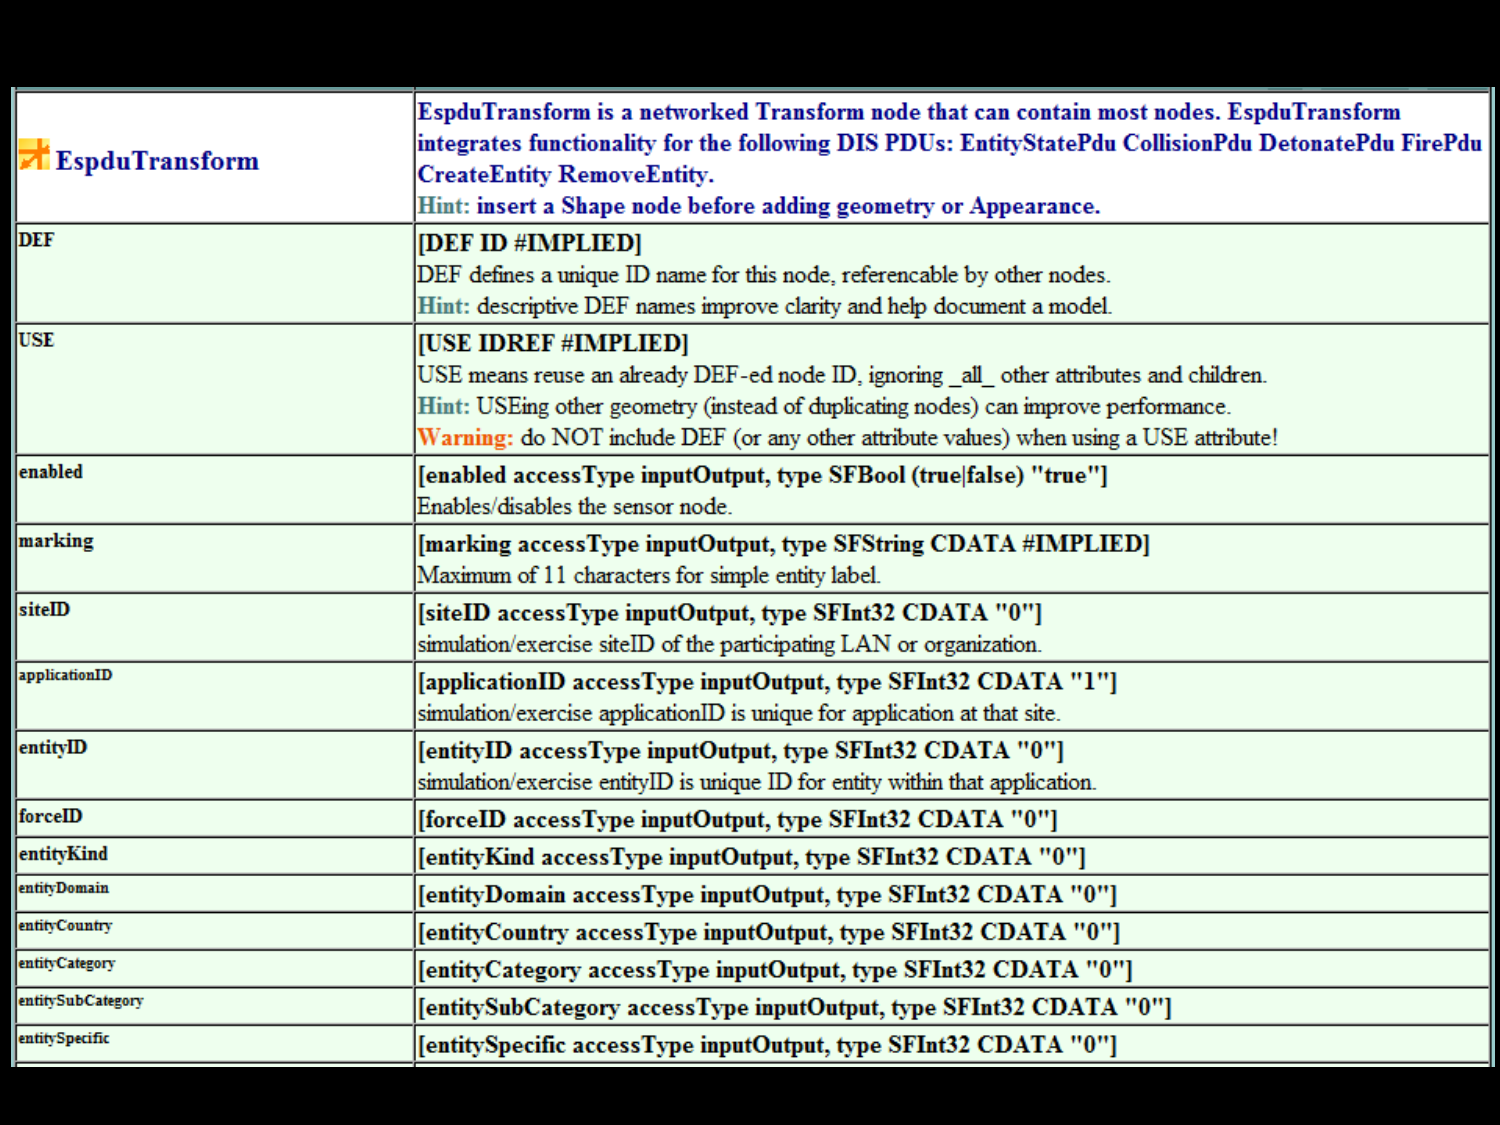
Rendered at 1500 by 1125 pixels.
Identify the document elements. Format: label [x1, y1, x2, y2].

text_box [0, 0, 1500, 1125]
picture [11, 87, 1495, 1067]
